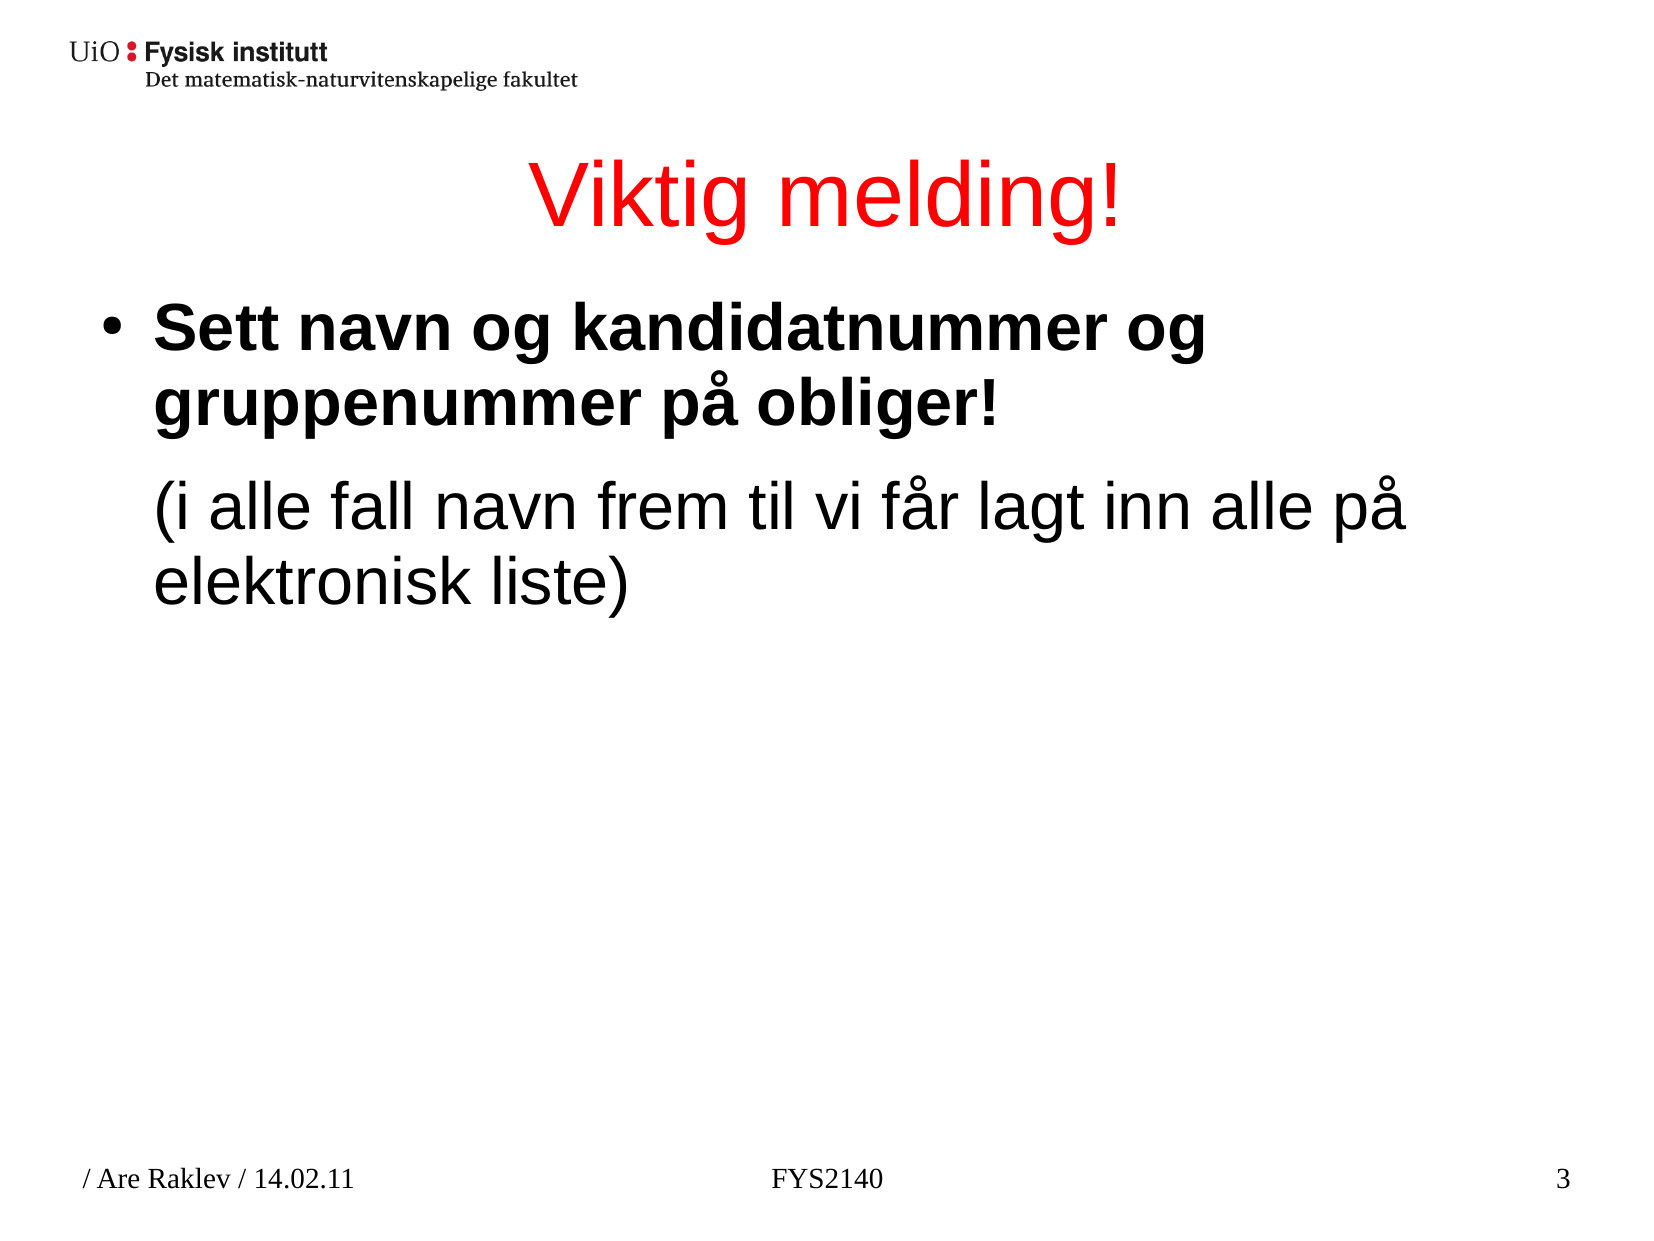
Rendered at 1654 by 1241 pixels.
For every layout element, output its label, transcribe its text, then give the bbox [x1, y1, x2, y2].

picture [68, 37, 581, 93]
list Sett navn og kandidatnummer og gruppenummer på obliger! (i alle fall navn frem til vi får lagt inn alle på elektronisk liste) [82, 290, 1576, 1094]
title Viktig melding! [82, 90, 1571, 290]
